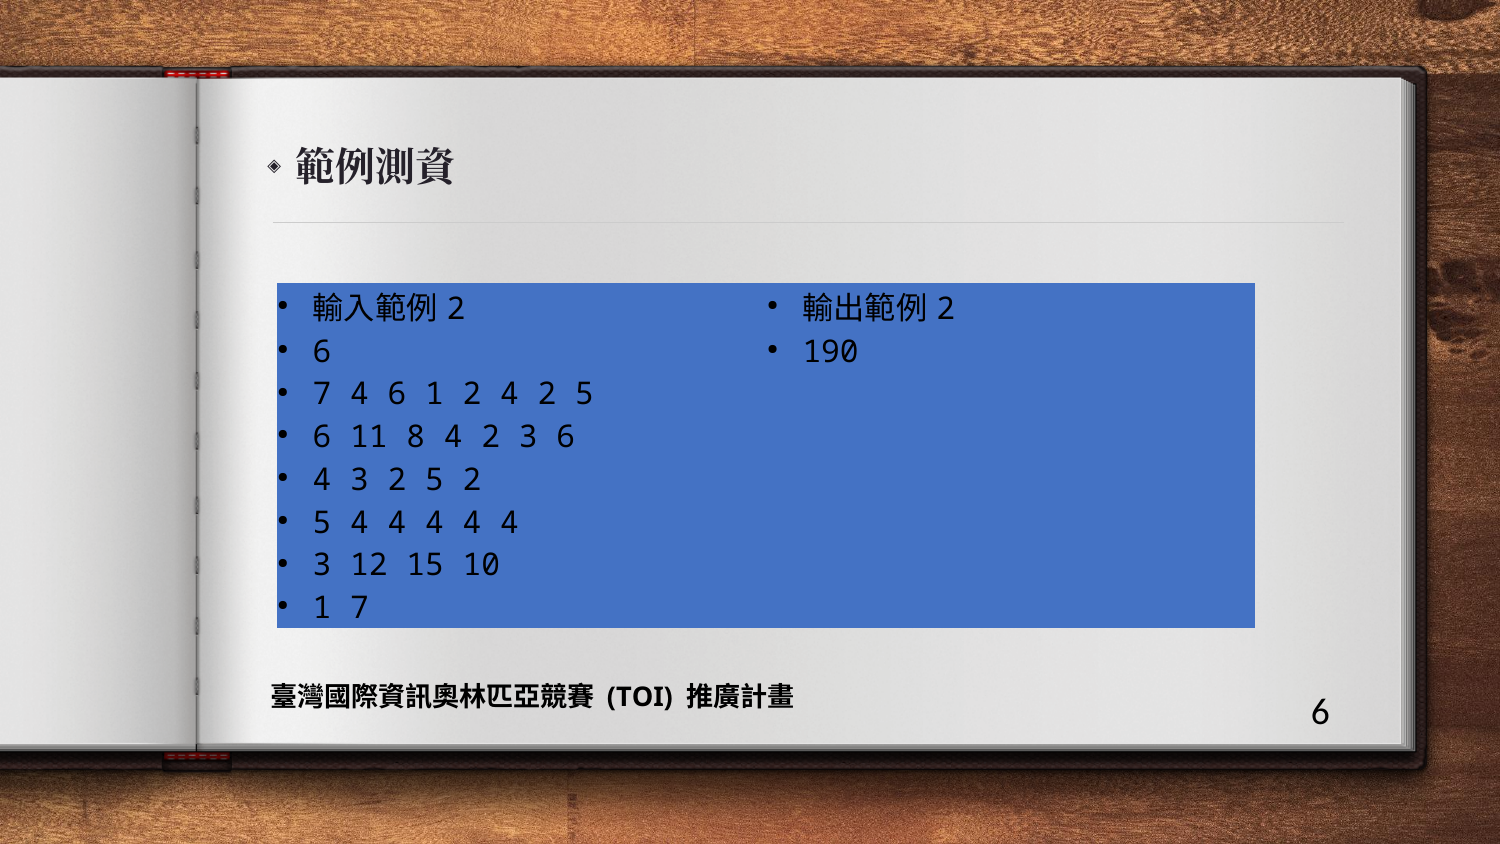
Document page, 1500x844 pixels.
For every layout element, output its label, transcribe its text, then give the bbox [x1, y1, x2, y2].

text_box [1295, 672, 1386, 737]
list 範例測資 [252, 126, 1194, 205]
table_header 輸入範例2 6 7 4 6 1 2 4 2 5 6 11 8 4 2 3 6 4 3 2 5 2 5 4 4 4 4 4 3 12 15 10 1 7 [277, 283, 767, 628]
table_header 輸出範例2 190 [767, 283, 1255, 628]
